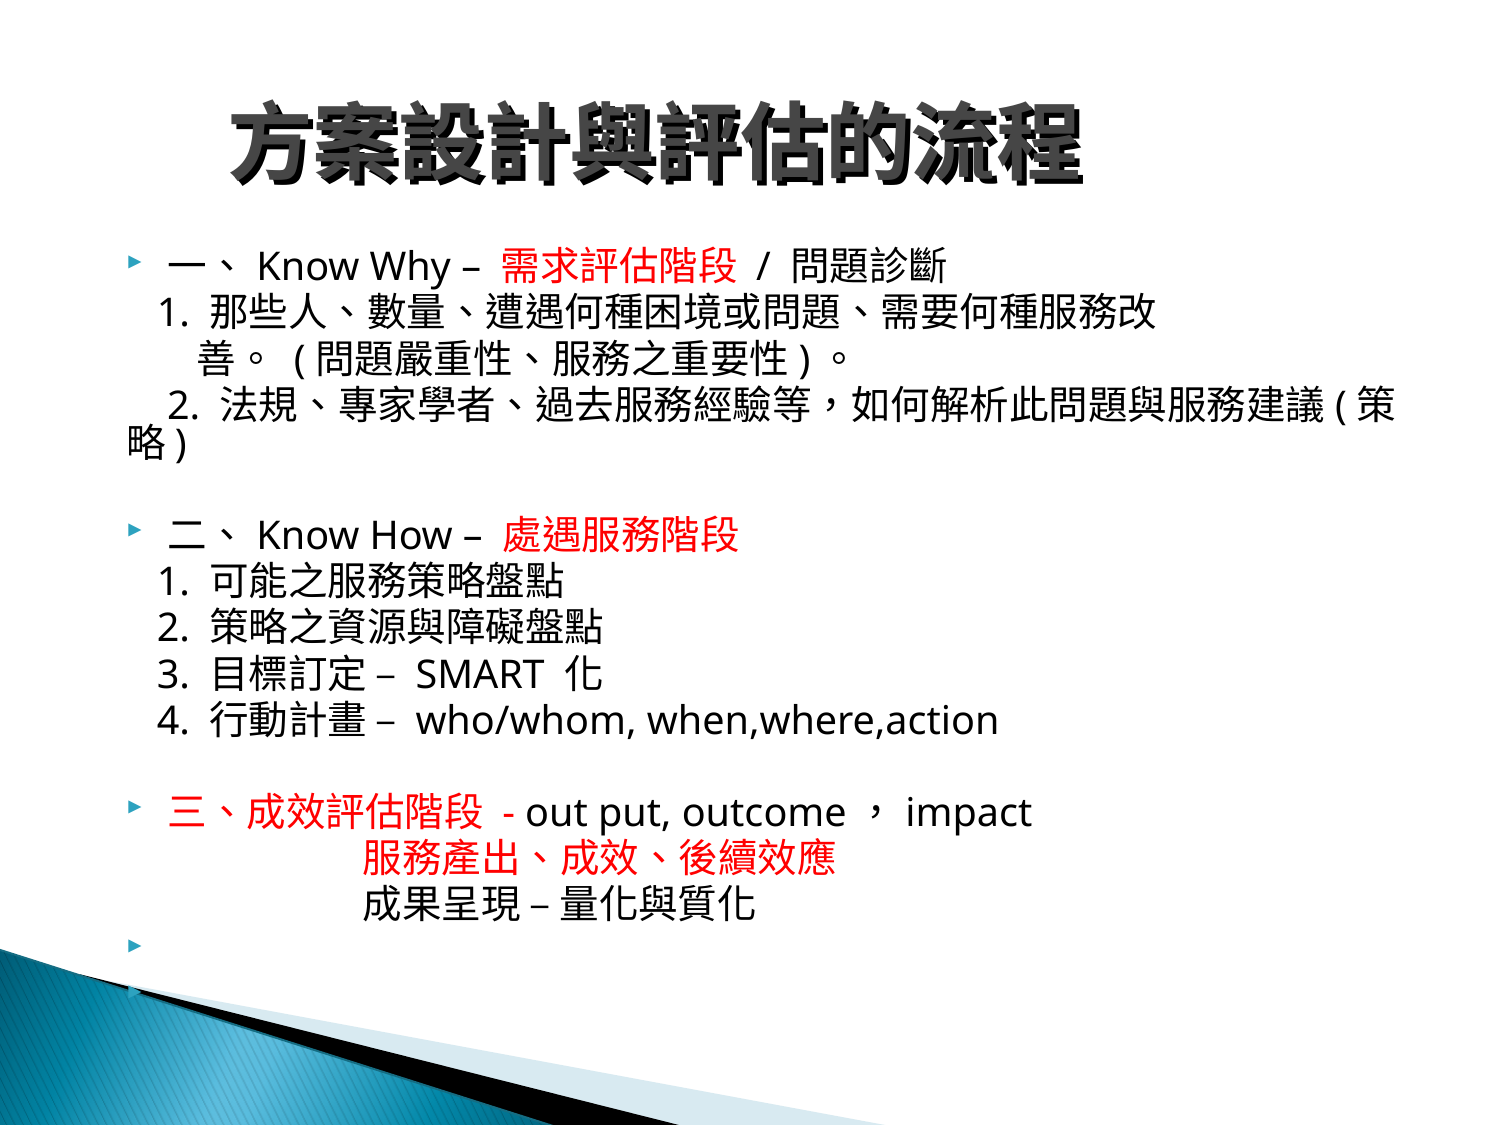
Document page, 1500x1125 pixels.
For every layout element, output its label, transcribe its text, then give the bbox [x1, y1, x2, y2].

title 方案設計與評估的流程 [75, 45, 1426, 233]
list 一、Know Why – 需求評估階段 / 問題診斷 1. 那些人、數量、遭遇何種困境或問題、需要何種服務改 善。 (問題嚴重性、服務之重要性)。 2. 法規、專家學者、過去服務經驗等，如何解析此問題與服務建議(策略) 二、Know How – 處遇服務階段 1. 可能之服務策略盤點 2. 策略之資源與障礙盤點 3. 目標訂定 – SMART 化 4. 行動計畫 – who/whom, when,where,action 三、成效評估階段 - out put, outcome，impact 服務產出、成效、後續效應 成果呈現 – 量化與質化 [75, 243, 1426, 986]
